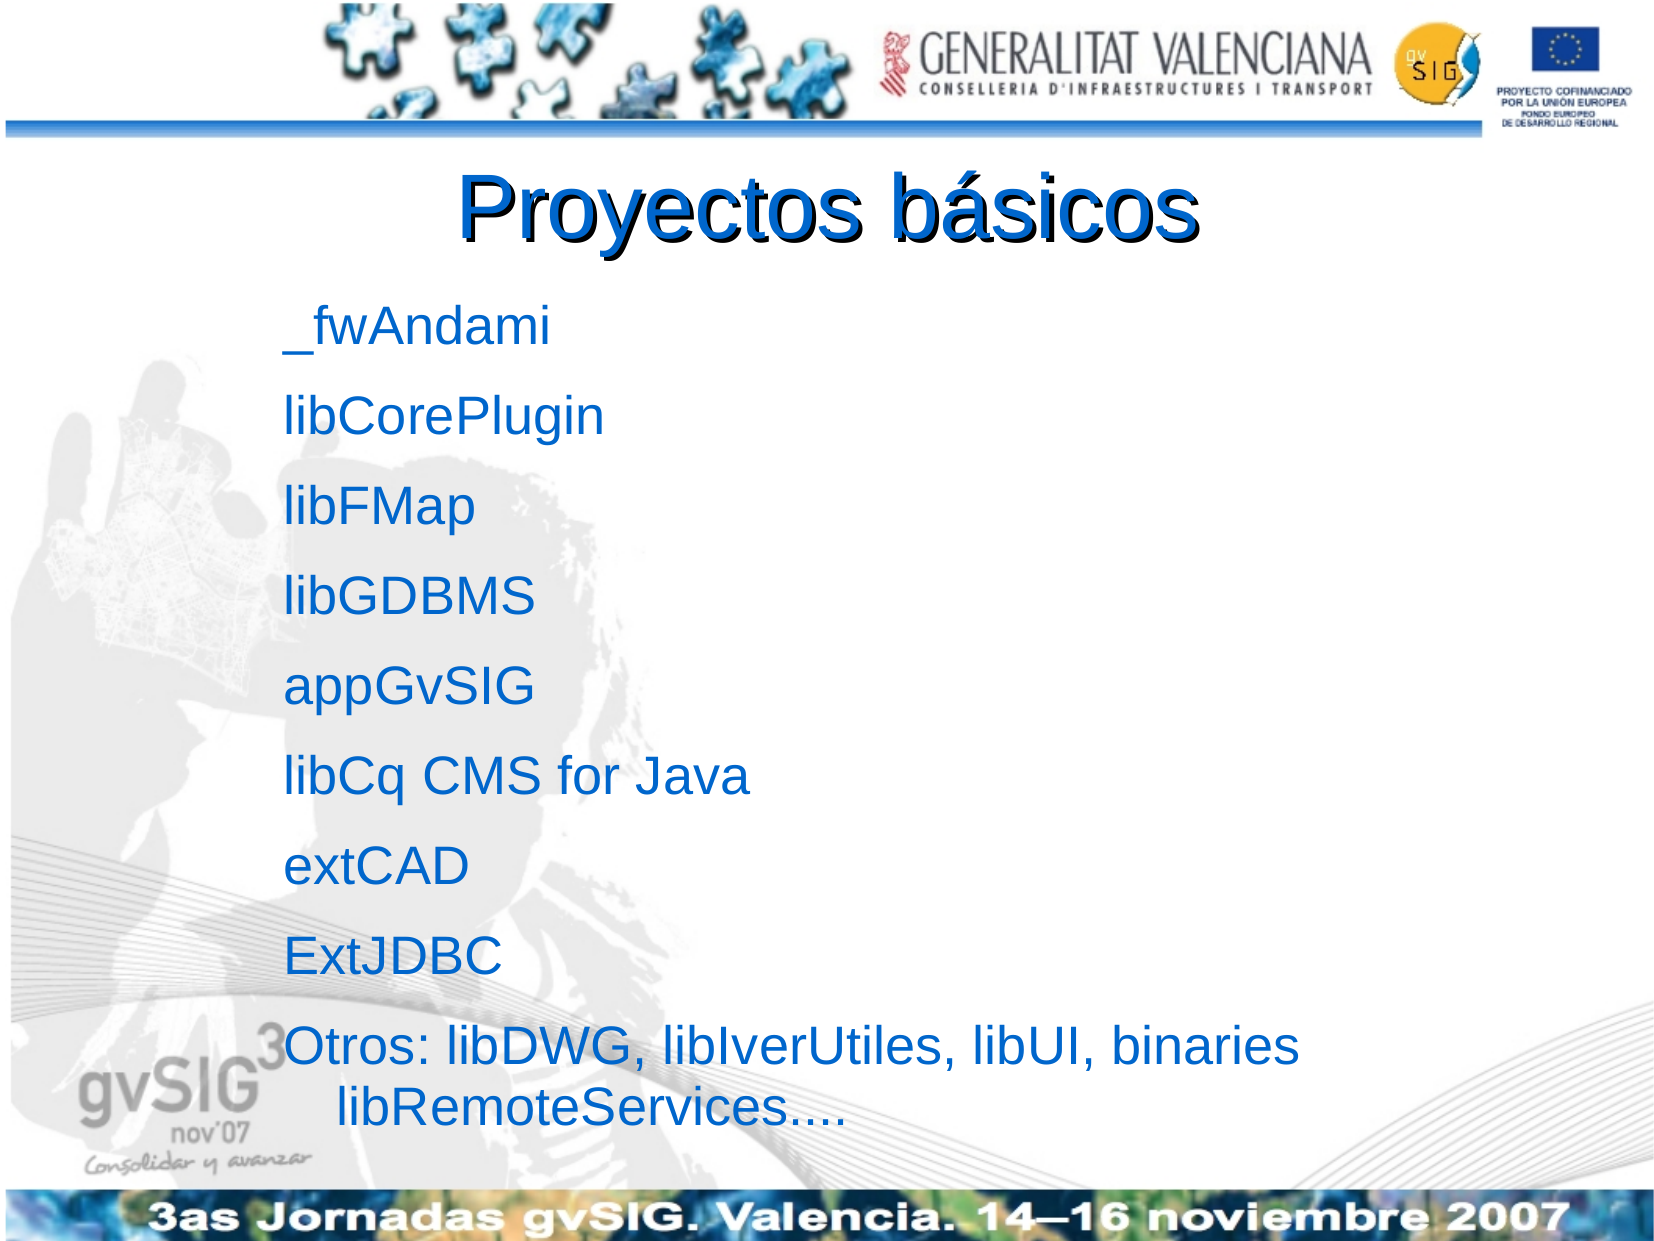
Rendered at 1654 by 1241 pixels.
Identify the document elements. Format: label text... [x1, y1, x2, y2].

list _fwAndami libCorePlugin libFMap libGDBMS appGvSIG libCq CMS for Java extCAD ExtJDBC Otros: libDWG, libIverUtiles, libUI, binaries libRemoteServices.... [265, 295, 1534, 1154]
title Proyectos básicos [121, 102, 1534, 311]
picture [5, 2, 1654, 1241]
